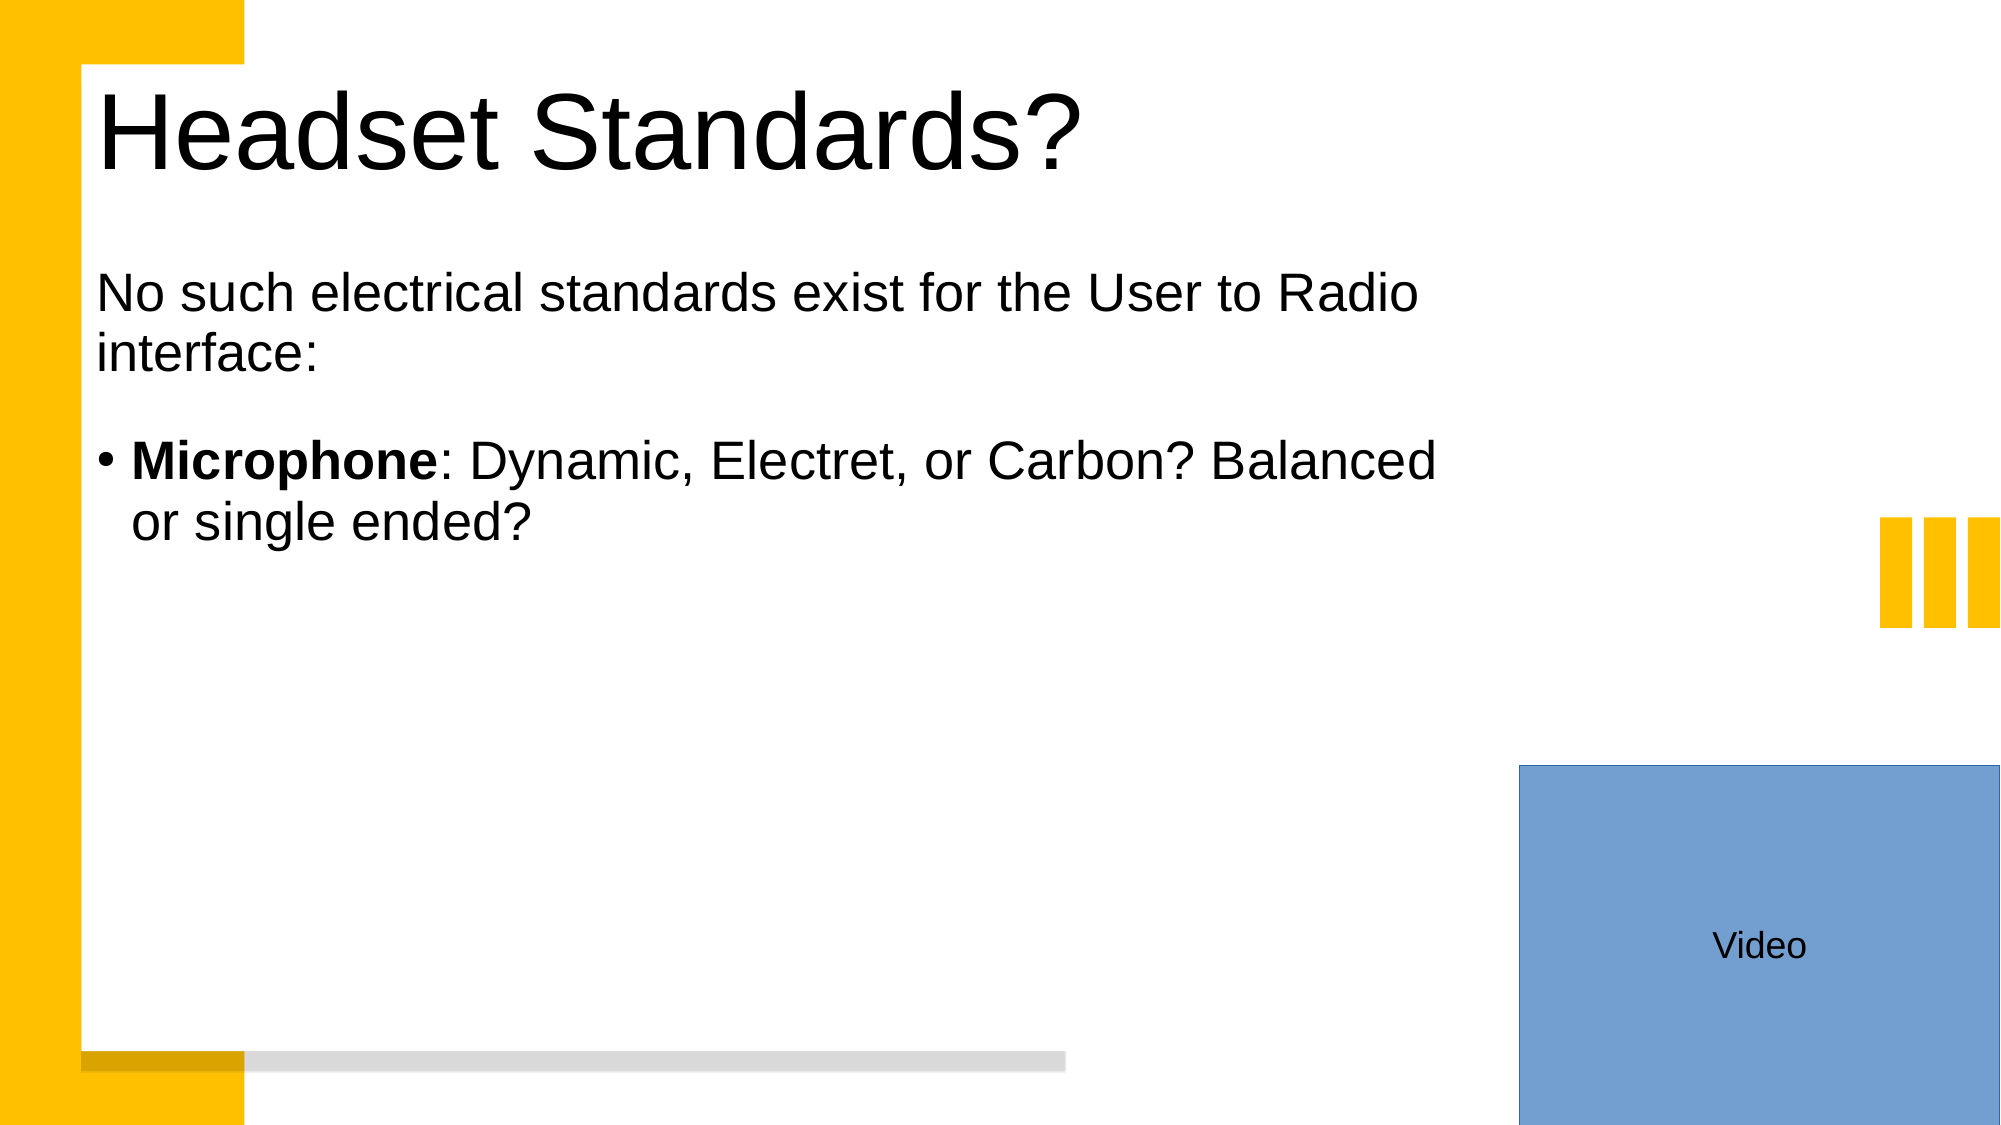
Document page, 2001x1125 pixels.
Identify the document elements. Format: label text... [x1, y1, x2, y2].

text_box [0, 0, 2000, 1125]
text_box No such electrical standards exist for the User to Radio interface: Microphone: Dynamic, Electret, or Carbon? Balanced or single ended? [81, 254, 1516, 1036]
text_box Video [1519, 765, 2000, 1125]
text_box Headset Standards? [81, 64, 1921, 201]
